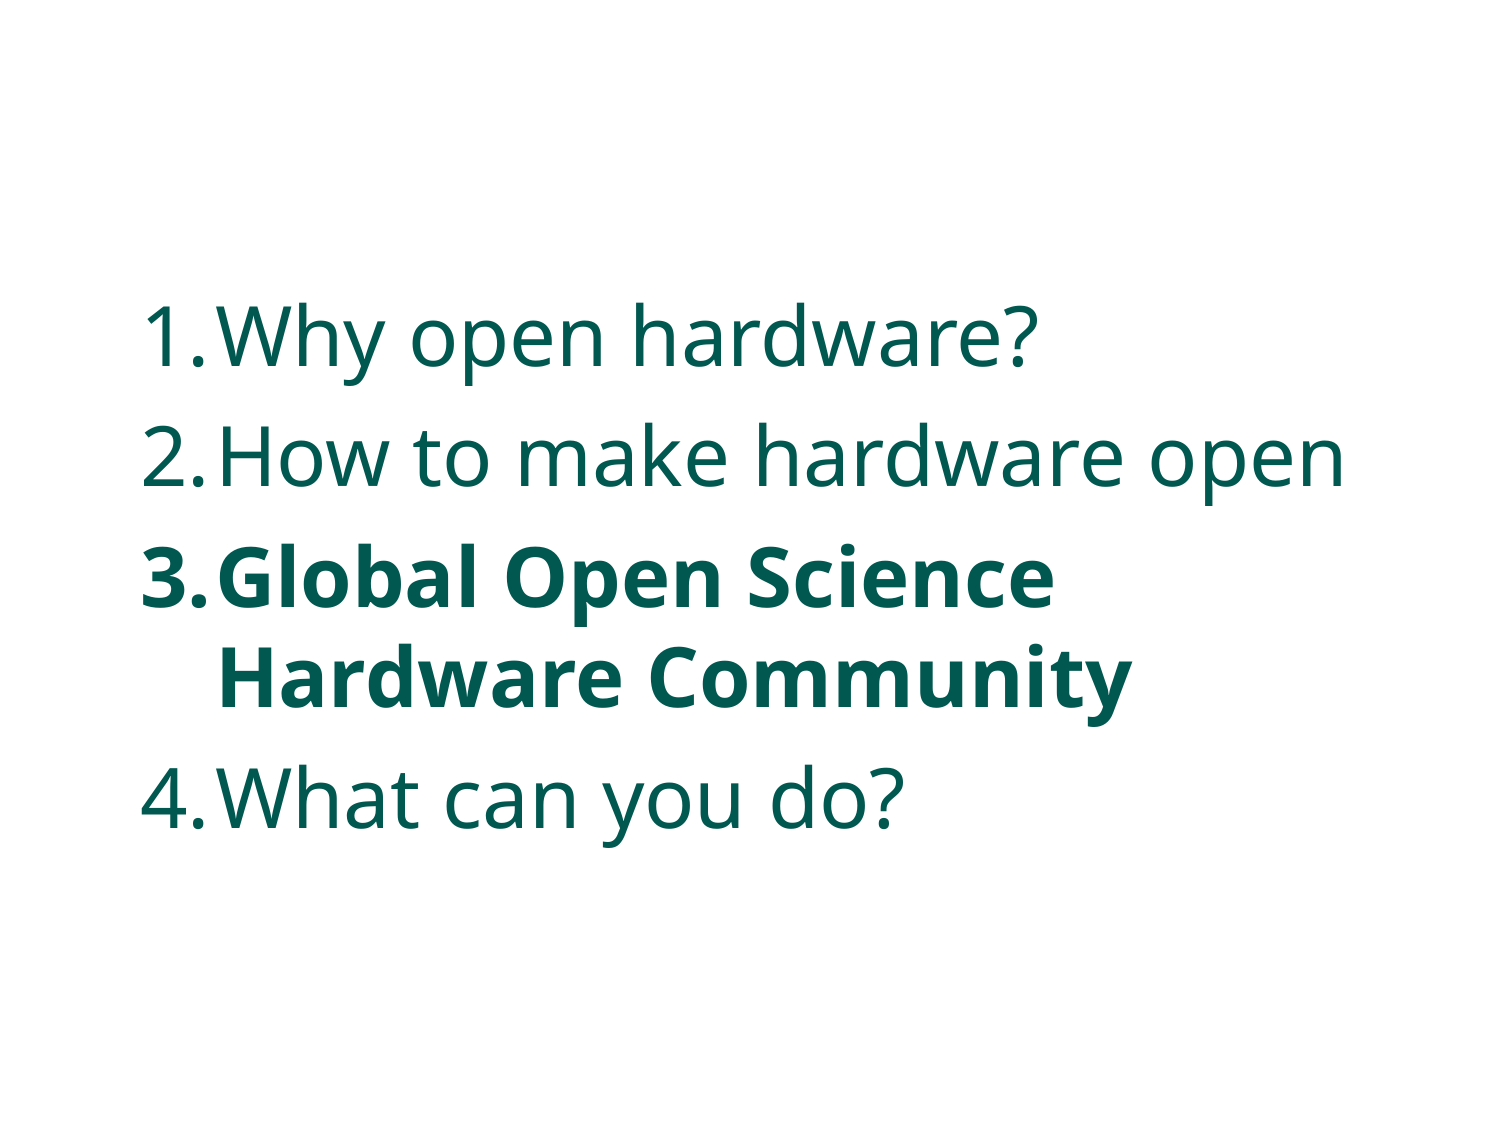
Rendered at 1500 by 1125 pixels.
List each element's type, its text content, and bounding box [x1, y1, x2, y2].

text_box Why open hardware? How to make hardware open Global Open Science Hardware Community What can you do? [126, 276, 1374, 849]
